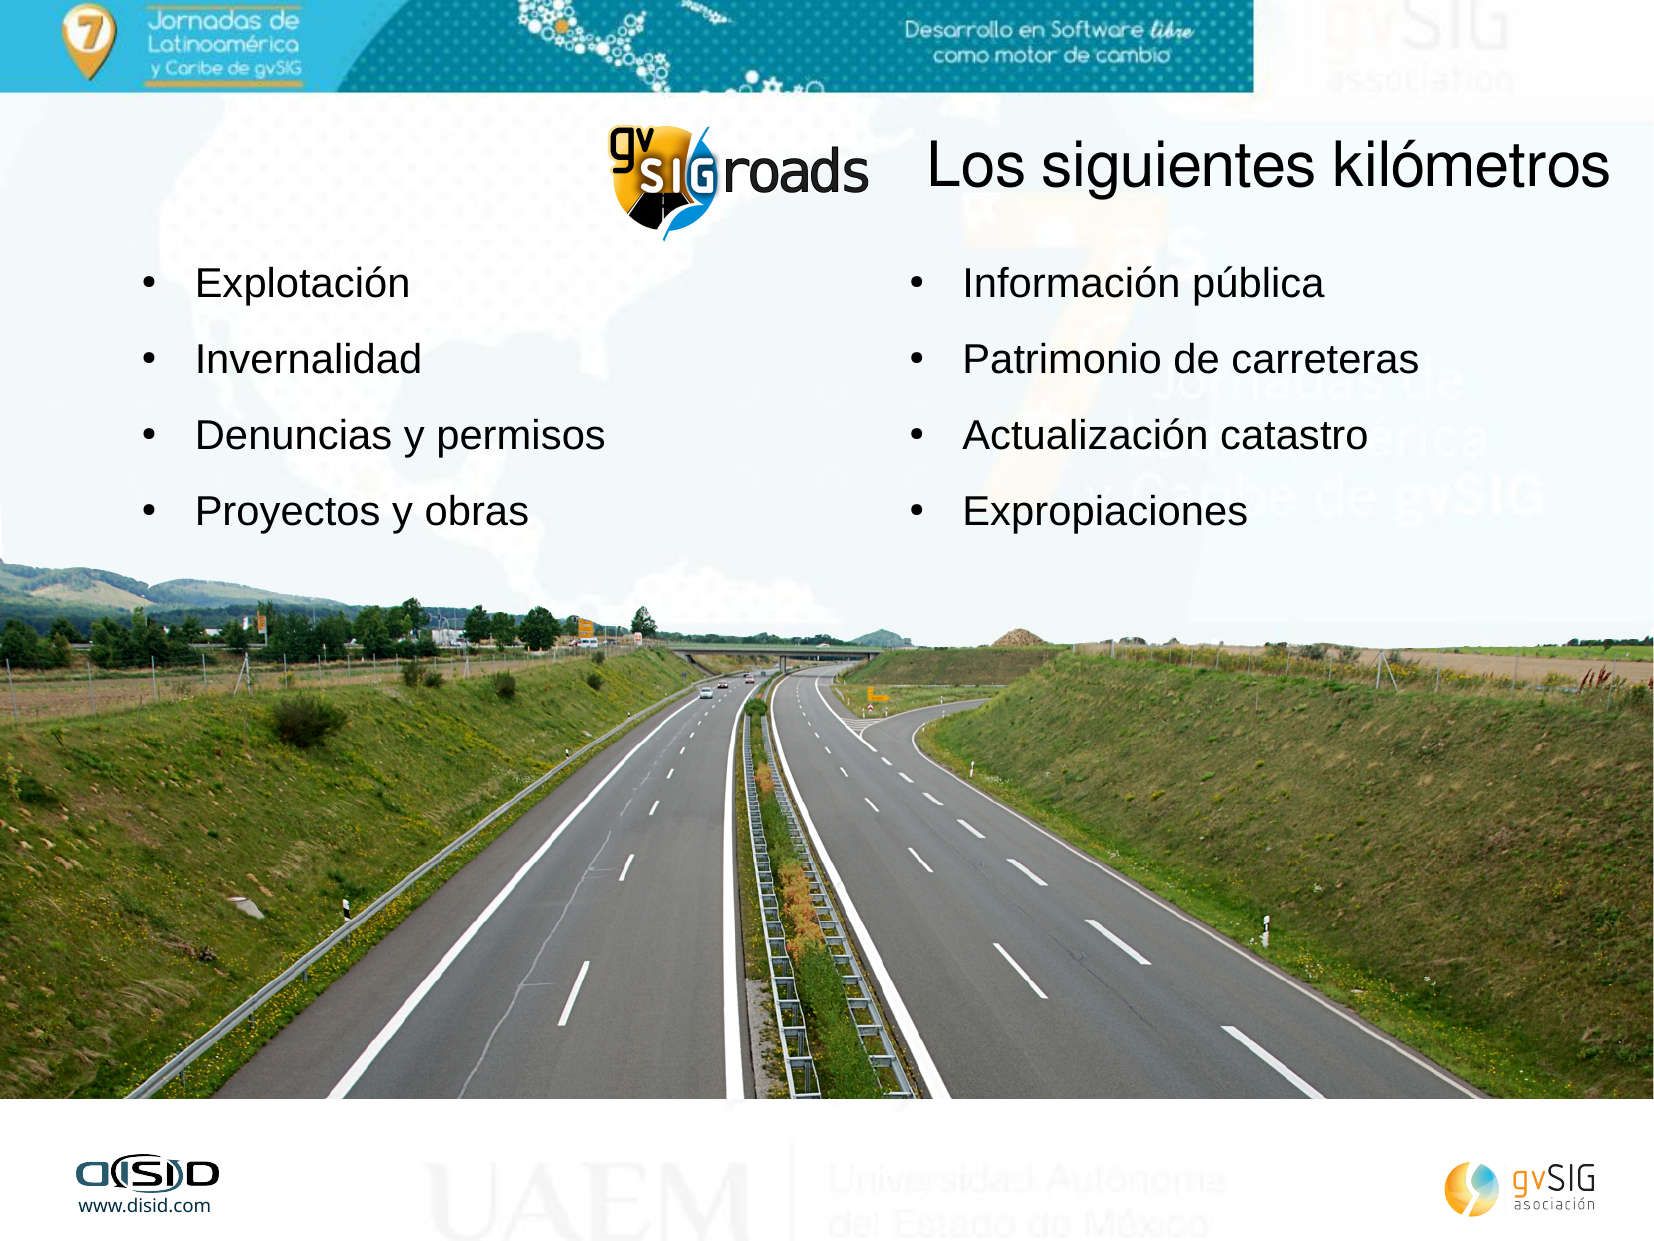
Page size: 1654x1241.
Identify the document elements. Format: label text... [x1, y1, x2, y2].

picture [0, 0, 1654, 1241]
list Explotación Invernalidad Denuncias y permisos Proyectos y obras [124, 259, 786, 567]
title Los siguientes kilómetros [915, 130, 1613, 200]
list Información pública Patrimonio de carreteras Actualización catastro Expropiaciones [891, 259, 1554, 567]
